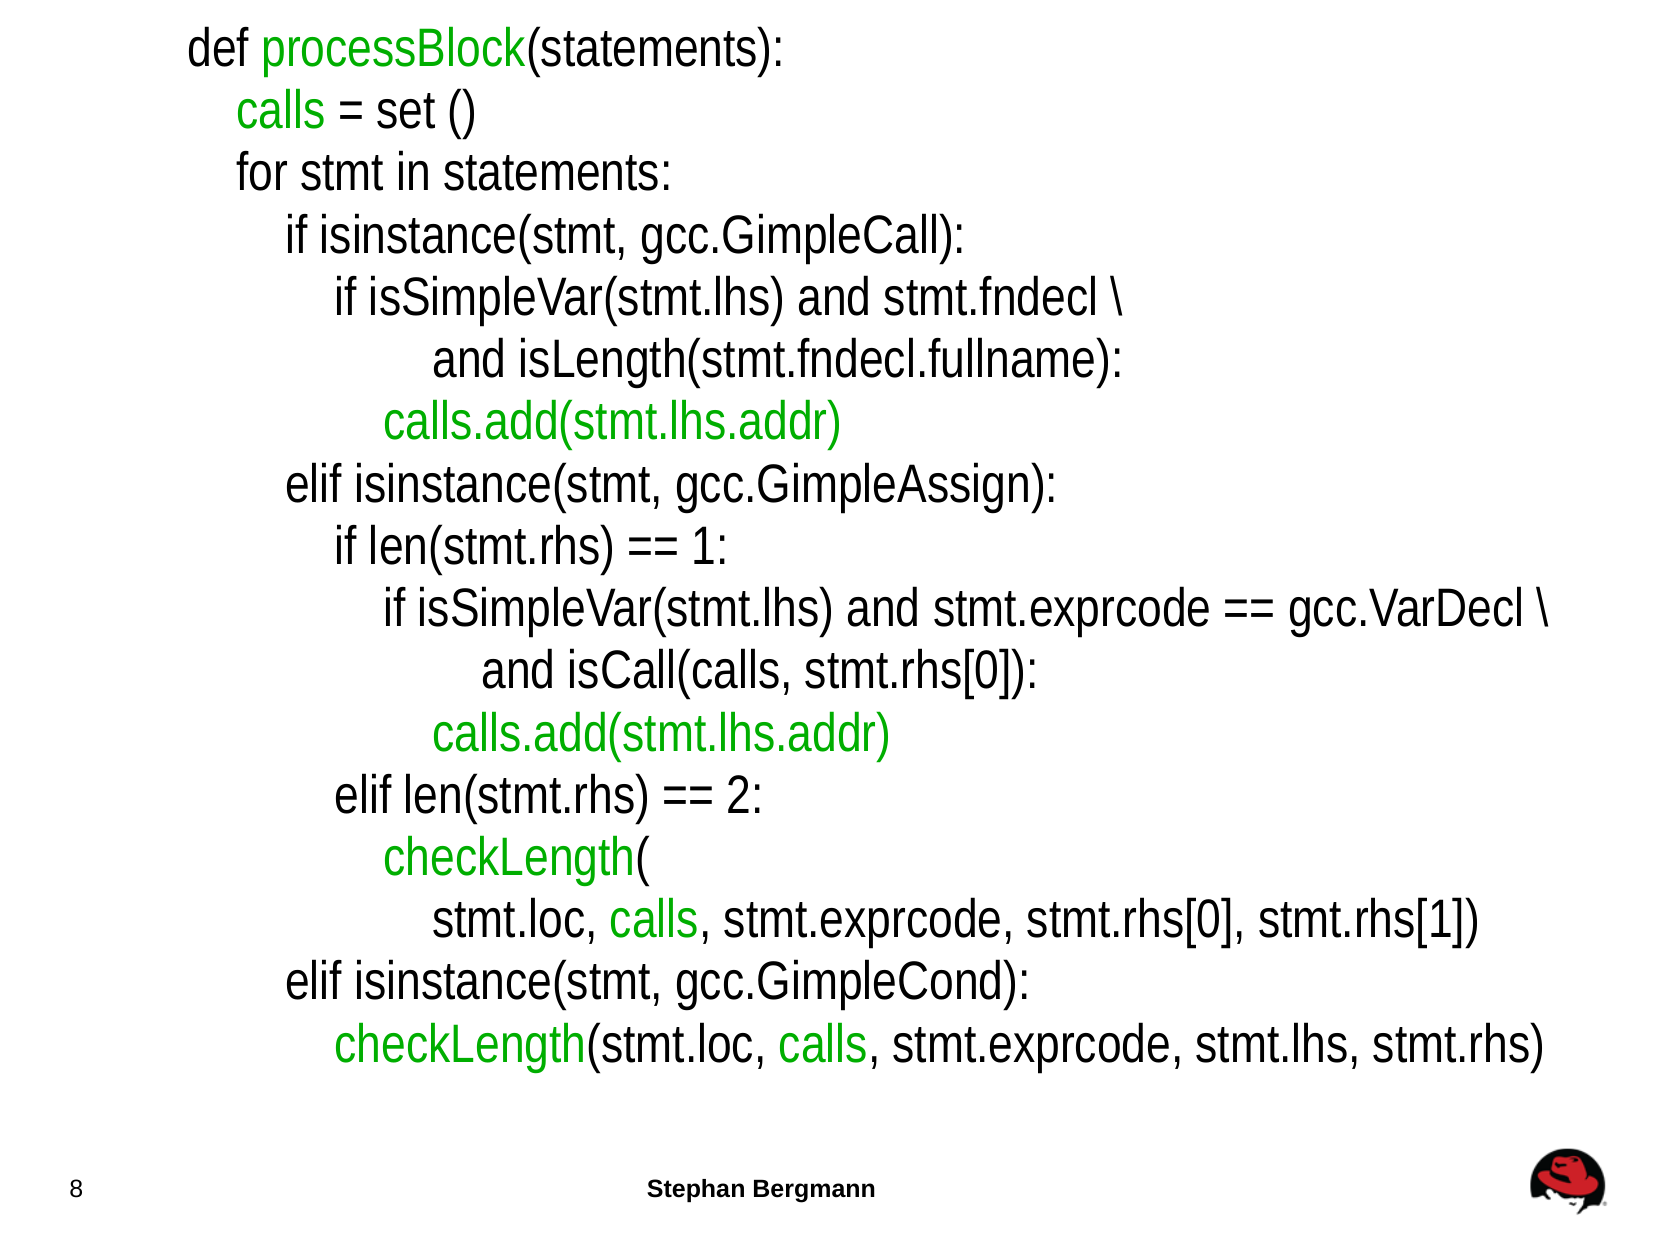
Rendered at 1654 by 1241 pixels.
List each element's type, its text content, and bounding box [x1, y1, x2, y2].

picture [1529, 1146, 1613, 1224]
subtitle def processBlock(statements): calls = set () for stmt in statements: if isinstance(stmt, gcc.GimpleCall): if isSimpleVar(stmt.lhs) and stmt.fndecl \ and isLength(stmt.fndecl.fullname): calls.add(stmt.lhs.addr) elif isinstance(stmt, gcc.GimpleAssign): if len(stmt.rhs) == 1: if isSimpleVar(stmt.lhs) and stmt.exprcode == gcc.VarDecl \ and isCall(calls, stmt.rhs[0]): calls.add(stmt.lhs.addr) elif len(stmt.rhs) == 2: checkLength( stmt.loc, calls, stmt.exprcode, stmt.rhs[0], stmt.rhs[1]) elif isinstance(stmt, gcc.GimpleCond): checkLength(stmt.loc, calls, stmt.exprcode, stmt.lhs, stmt.rhs) [187, 15, 1565, 1074]
